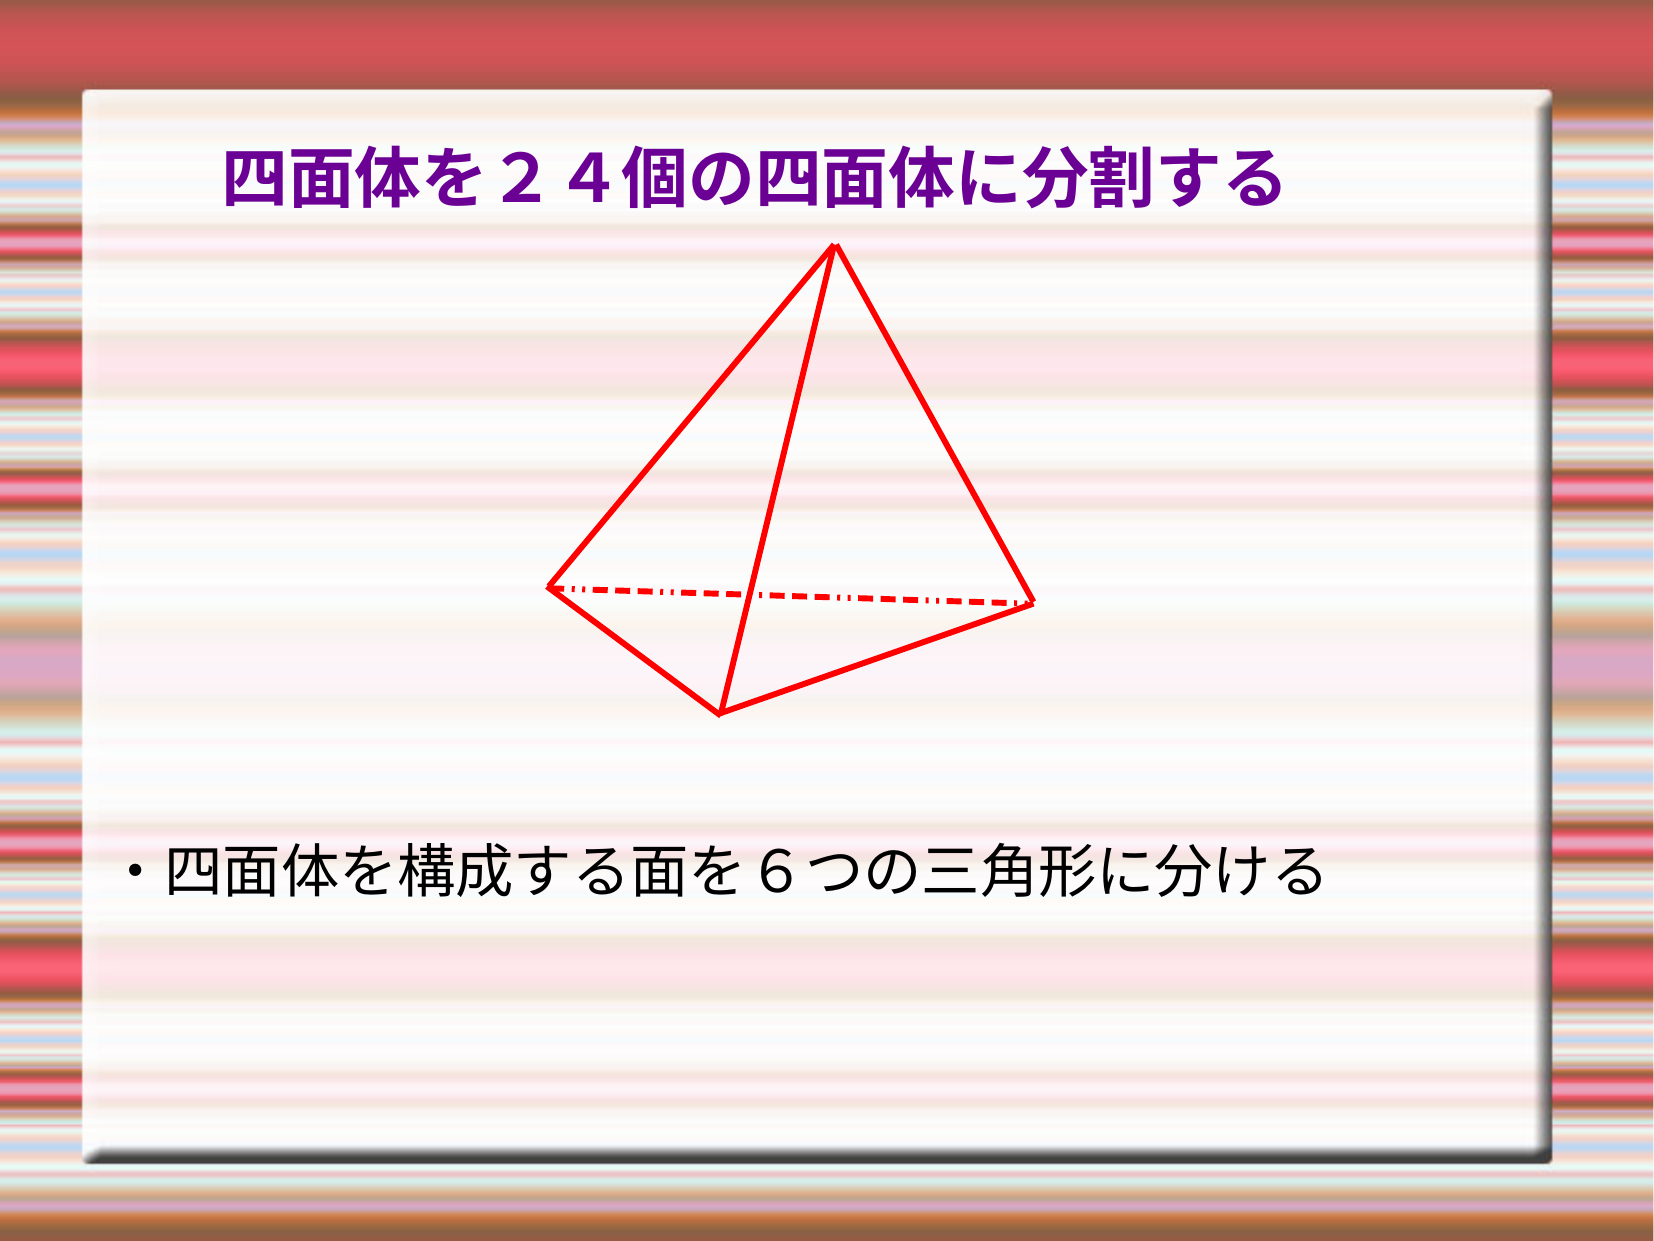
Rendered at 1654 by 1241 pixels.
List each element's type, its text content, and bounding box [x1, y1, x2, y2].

picture [0, 0, 1654, 1241]
text_box 四面体を２４個の四面体に分割する [206, 118, 1329, 266]
text_box ・四面体を構成する面を６つの三角形に分ける [88, 814, 1506, 1123]
